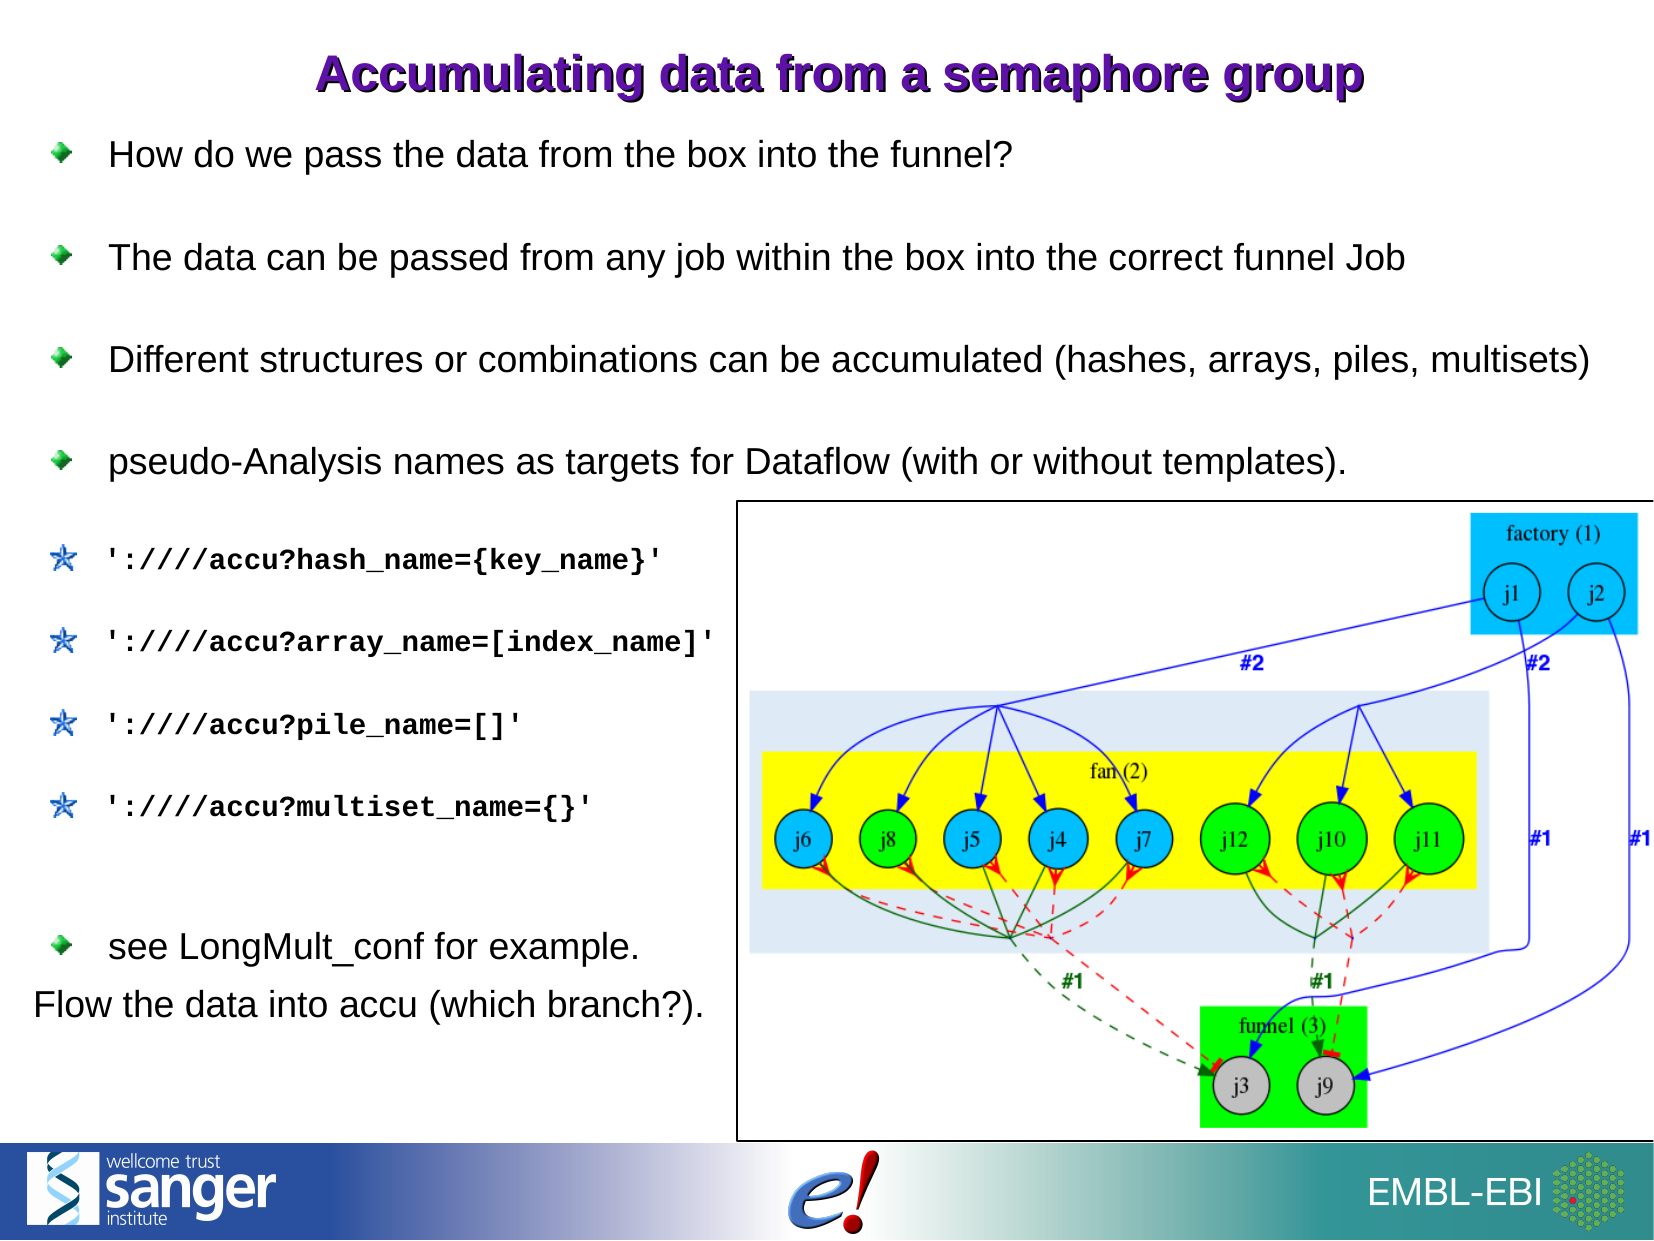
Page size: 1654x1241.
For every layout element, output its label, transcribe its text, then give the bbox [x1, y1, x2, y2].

picture [738, 501, 1654, 1140]
picture [0, 1143, 1654, 1240]
list How do we pass the data from the box into the funnel? The data can be passed from any job within the box into the correct funnel Job Different structures or combinations can be accumulated (hashes, arrays, piles, multisets) pseudo-Analysis names as targets for Dataflow (with or without templates). ':////accu?hash_name={key_name}' ':////accu?array_name=[index_name]' ':////accu?pile_name=[]' ':////accu?multiset_name={}' see LongMult_conf for example. Flow the data into accu (which branch?). [18, 115, 1641, 1123]
title Accumulating data from a semaphore group [24, 23, 1618, 115]
